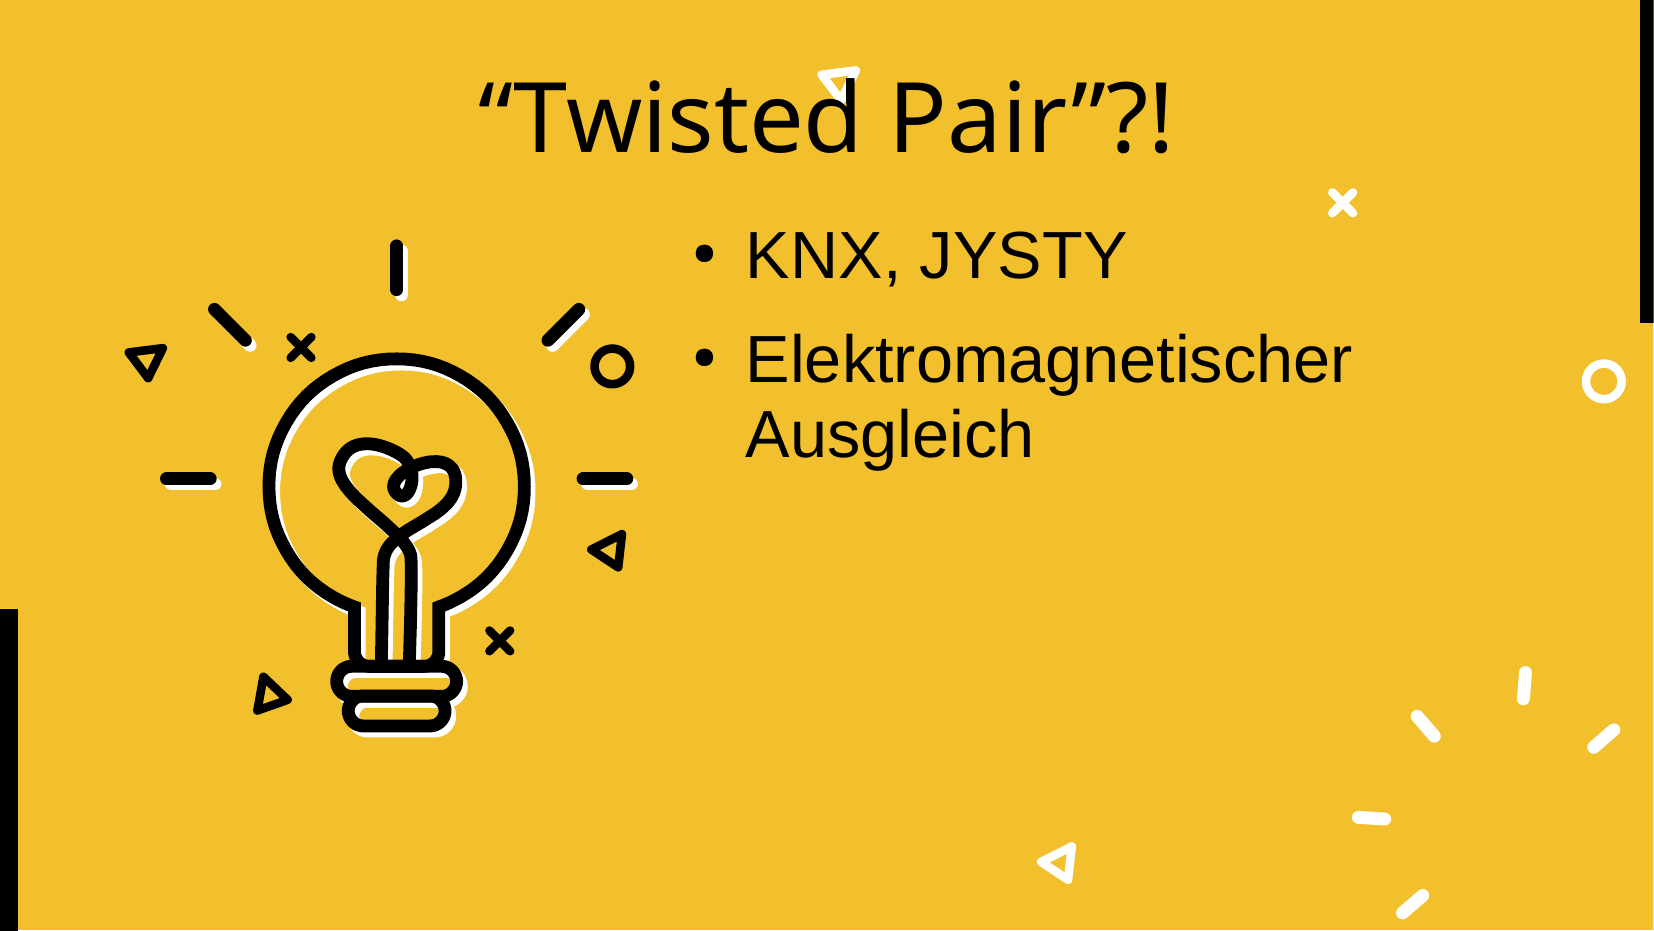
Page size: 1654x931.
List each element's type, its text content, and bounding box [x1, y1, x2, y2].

title “Twisted Pair”?! [82, 37, 1571, 193]
list KNX, JYSTY Elektromagnetischer Ausgleich [675, 217, 1571, 758]
